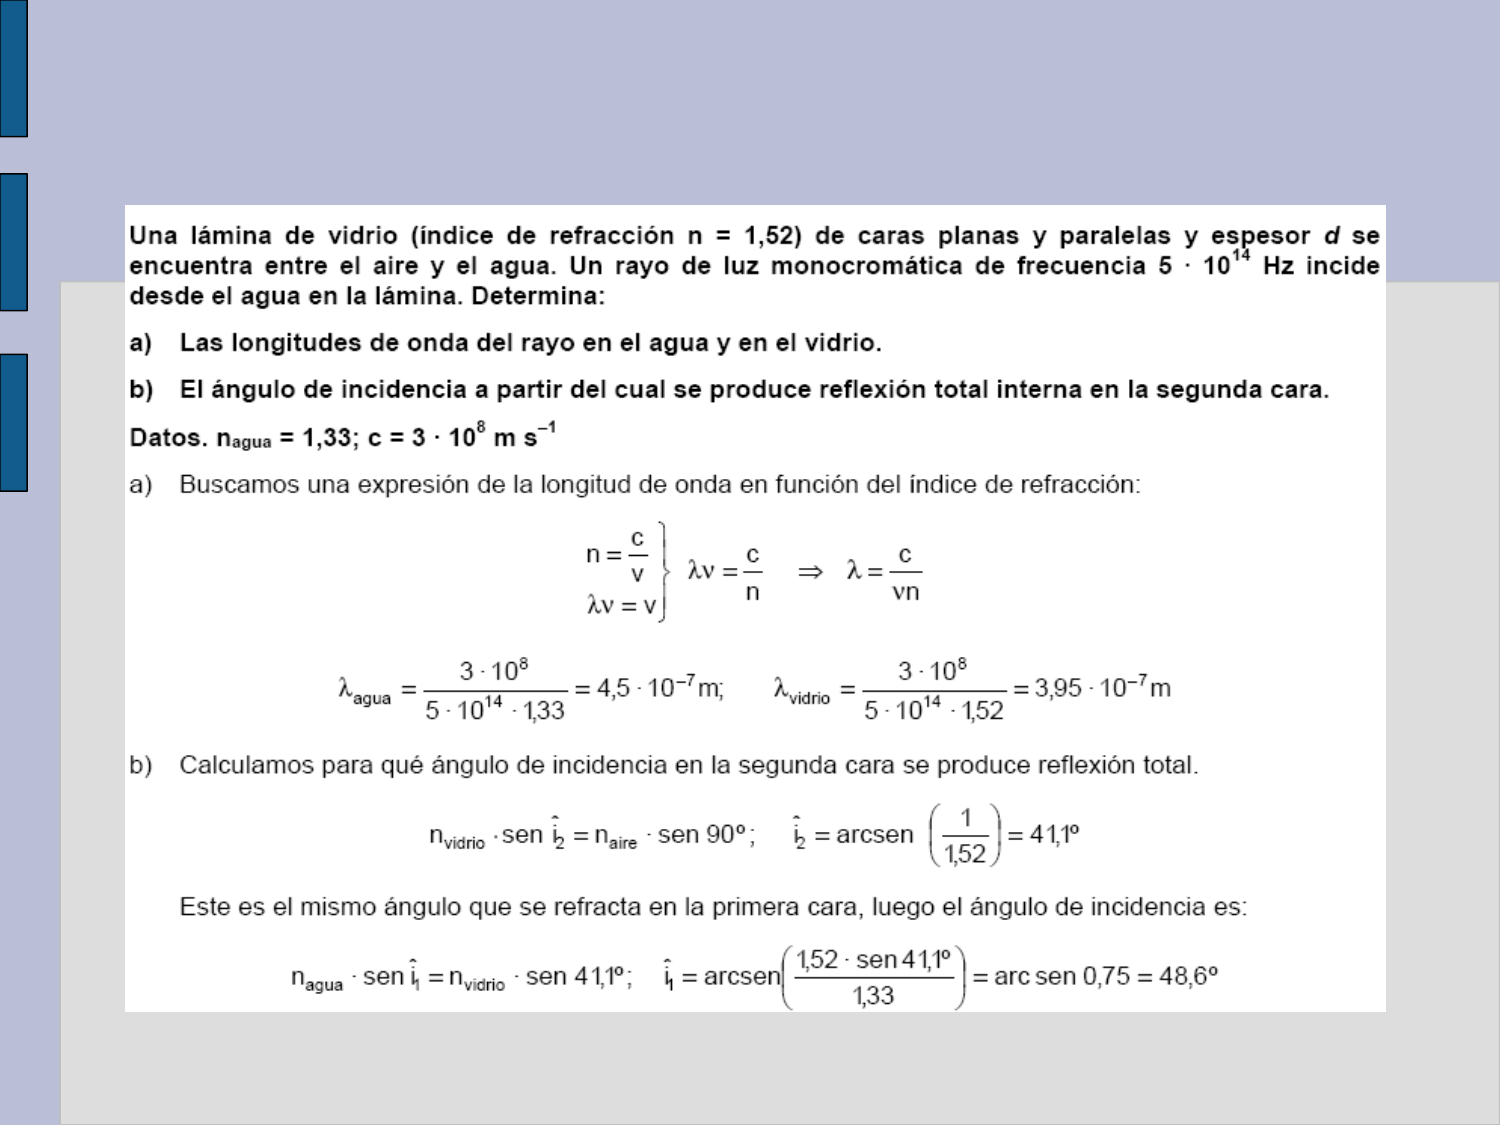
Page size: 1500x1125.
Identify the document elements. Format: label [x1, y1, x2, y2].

picture [125, 205, 1386, 1012]
